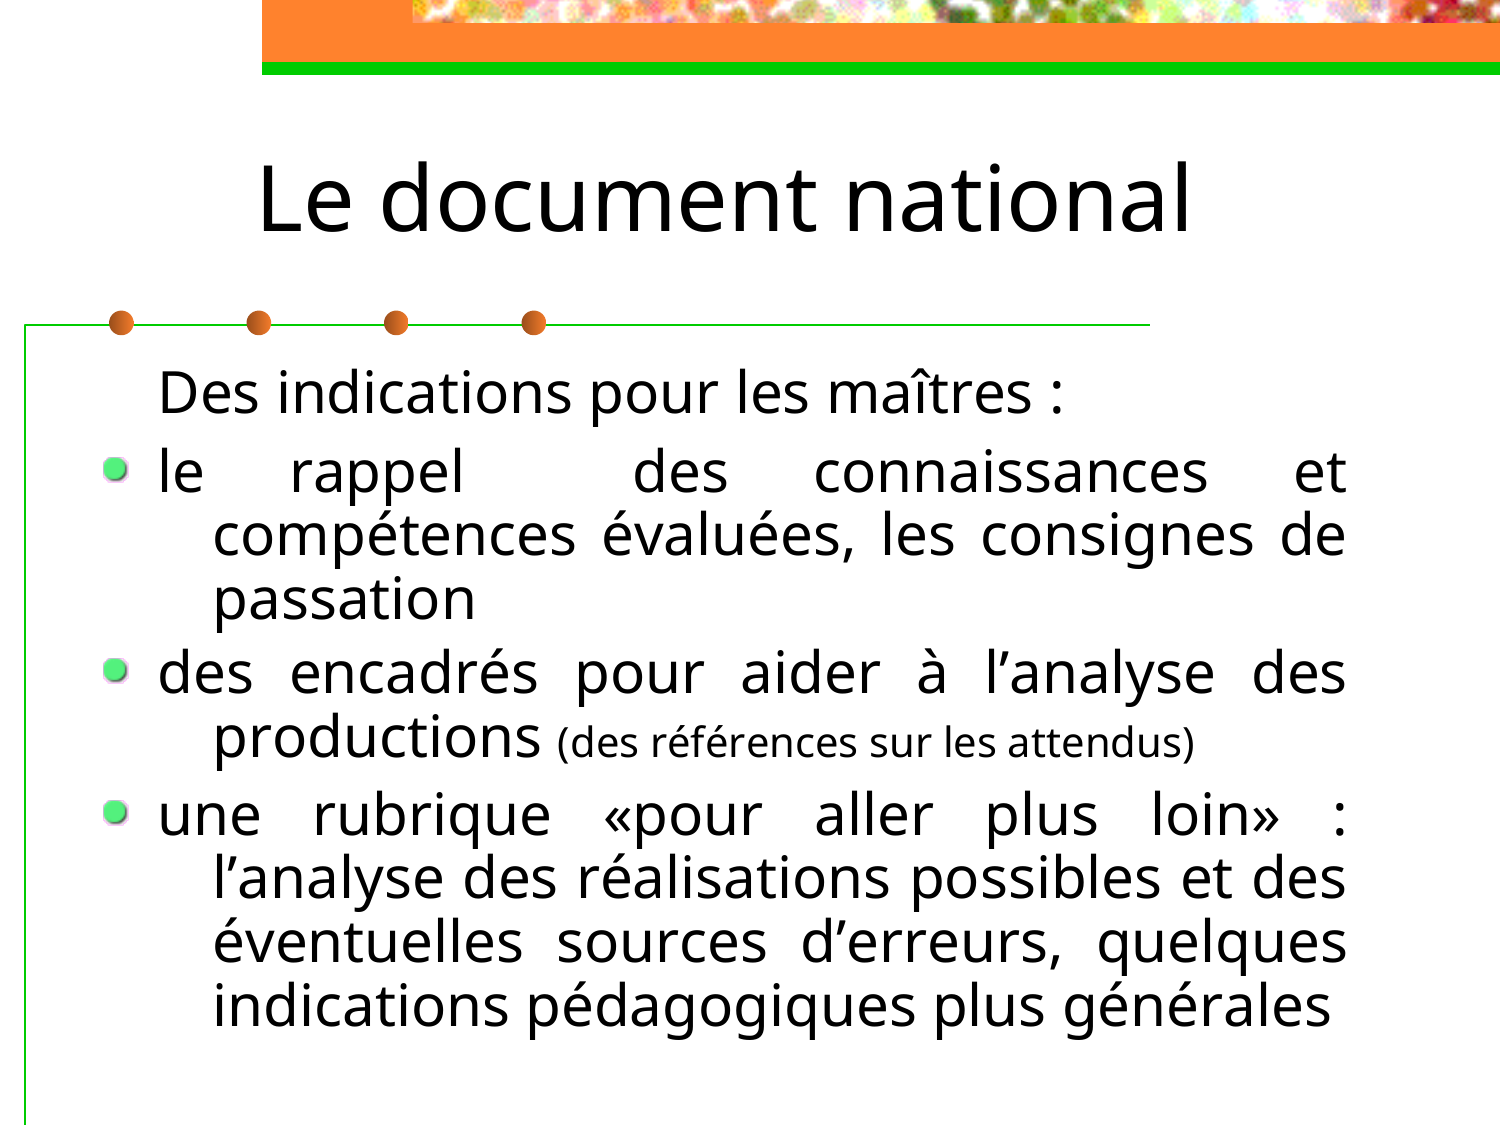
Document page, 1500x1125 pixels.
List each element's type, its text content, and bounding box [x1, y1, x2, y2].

picture [412, 0, 1500, 23]
list Des indications pour les maîtres : le rappel des connaissances et compétences évaluées, les consignes de passation des encadrés pour aider à l’analyse des productions (des références sur les attendus) une rubrique «pour aller plus loin» : l’analyse des réalisations possibles et des éventuelles sources d’erreurs, quelques indications pédagogiques plus générales [87, 350, 1363, 1004]
title Le document national [87, 99, 1363, 288]
